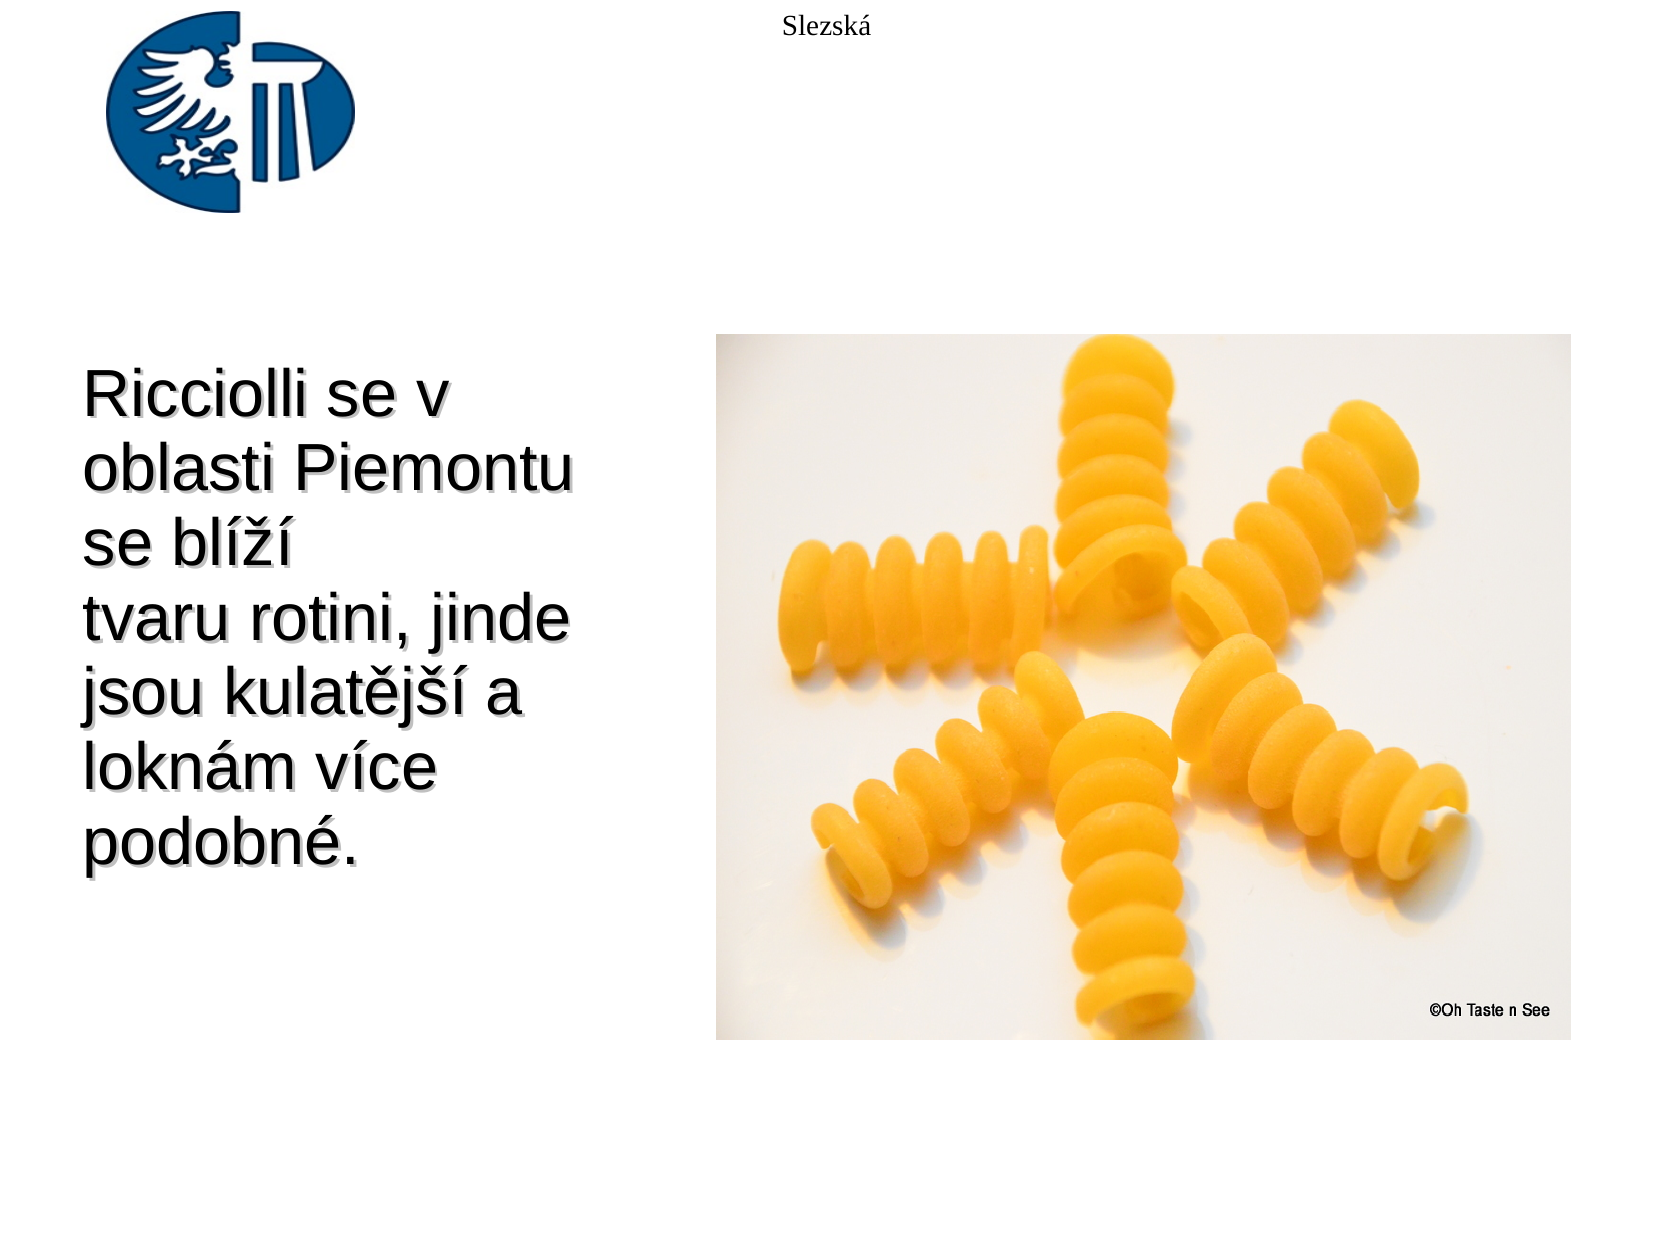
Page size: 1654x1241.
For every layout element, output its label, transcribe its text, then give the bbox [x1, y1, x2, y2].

picture [716, 334, 1571, 1040]
picture [106, 11, 355, 213]
list Ricciolli se v oblasti Piemontu se blíží tvaru rotini, jinde jsou kulatější a loknám více podobné. [82, 355, 626, 1075]
